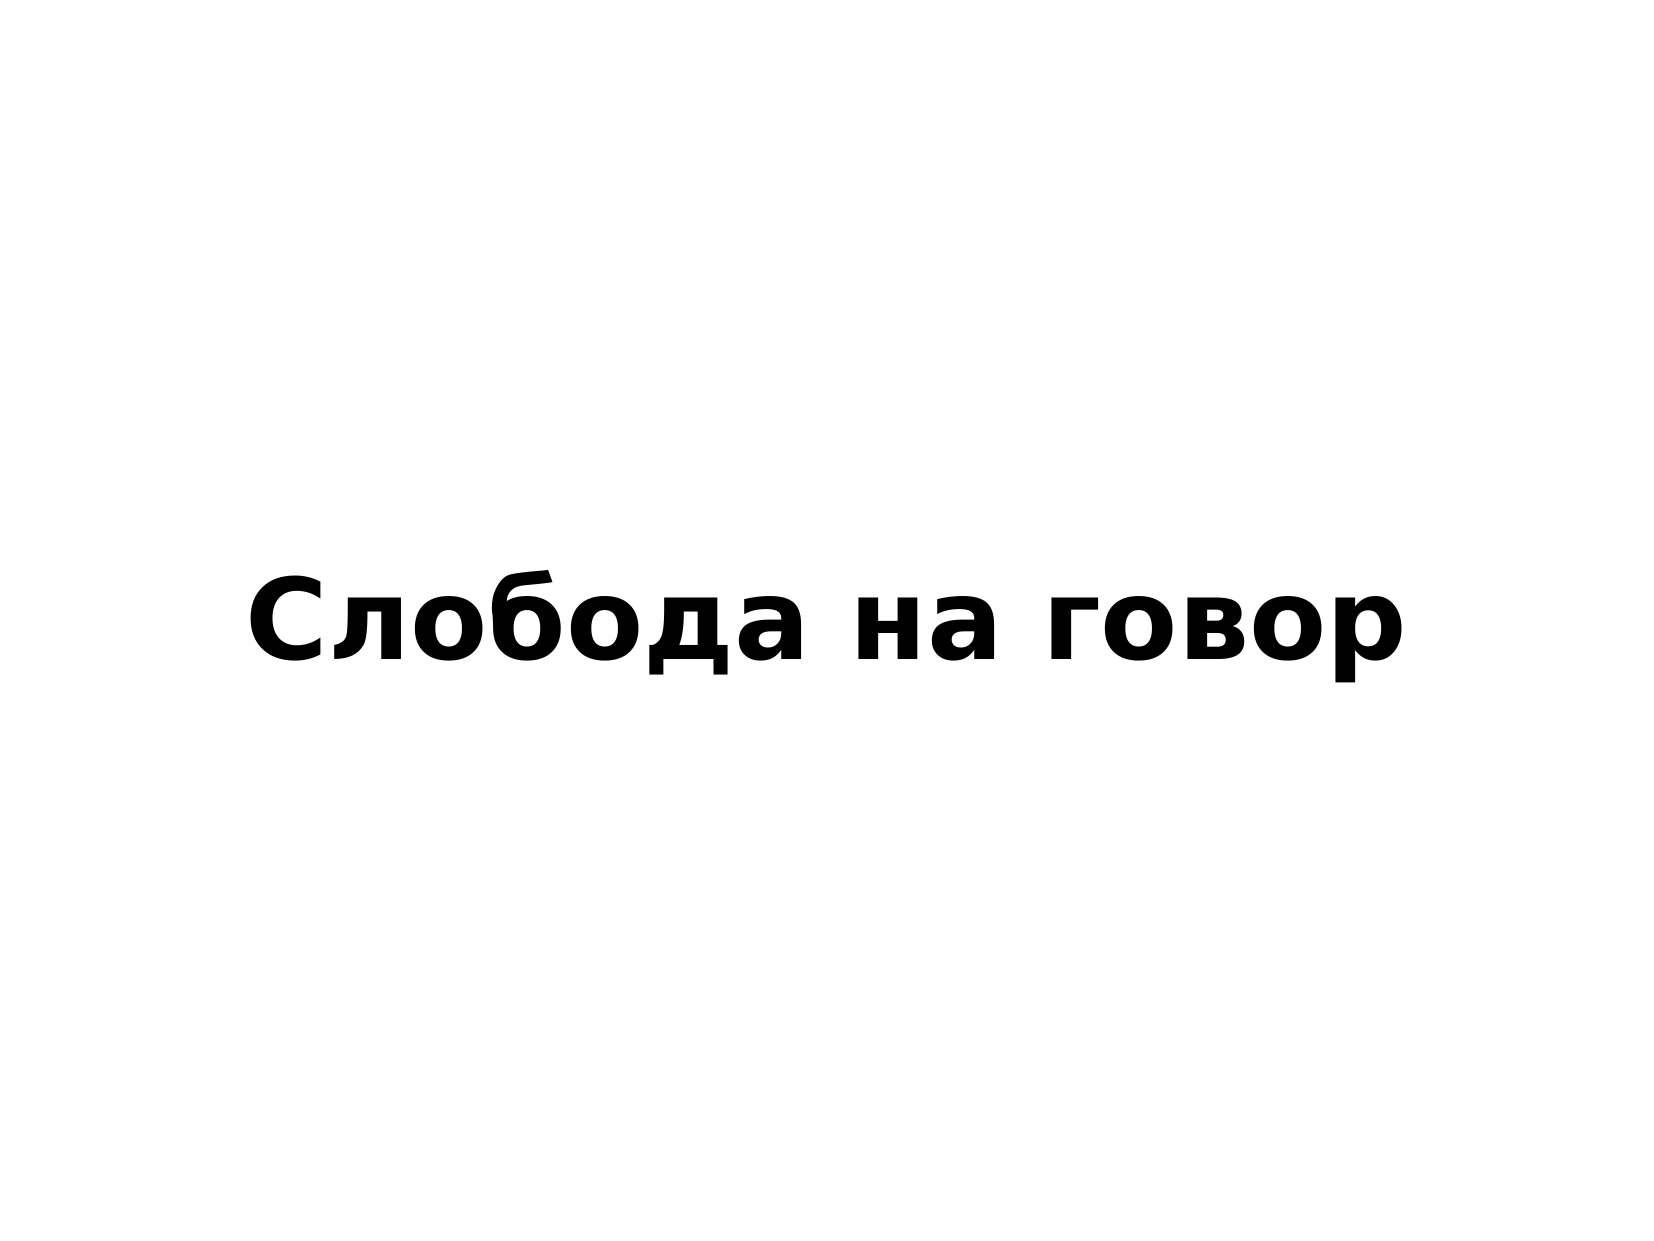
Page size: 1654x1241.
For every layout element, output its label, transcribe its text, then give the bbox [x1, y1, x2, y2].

subtitle Слобода на говор [0, 0, 1654, 1241]
